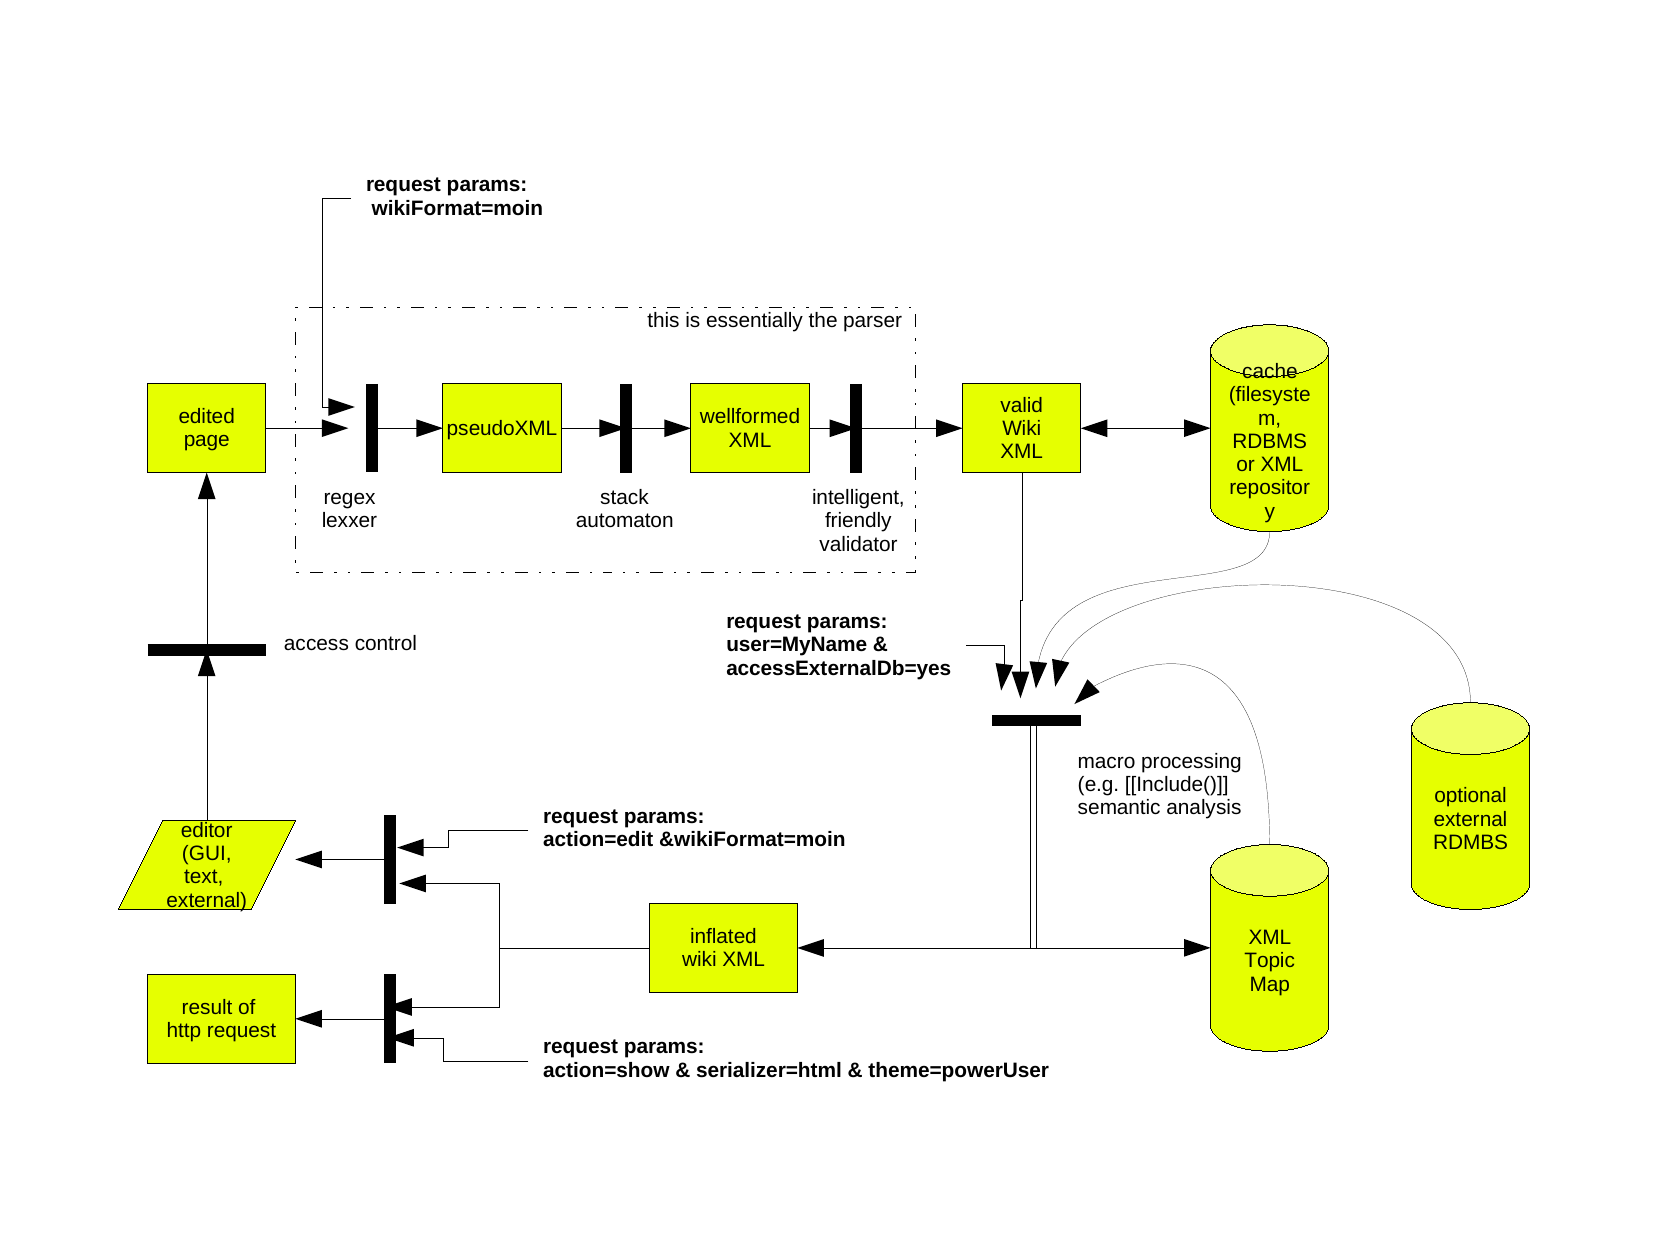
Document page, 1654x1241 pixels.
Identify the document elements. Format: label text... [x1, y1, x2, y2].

text_box request params: wikiFormat=moin [351, 165, 559, 232]
text_box request params: user=MyName & accessExternalDb=yes [711, 602, 966, 688]
text_box valid Wiki XML [962, 383, 1081, 473]
text_box intelligent, friendly validator [797, 478, 920, 564]
text_box stack automaton [561, 478, 689, 540]
text_box access control [269, 623, 432, 662]
text_box inflated wiki XML [649, 903, 798, 993]
text_box this is essentially the parser [632, 301, 917, 340]
text_box pseudoXML [442, 383, 562, 473]
text_box edited page [147, 383, 266, 473]
text_box XML Topic Map [1210, 874, 1329, 1052]
text_box macro processing (e.g. [[Include()]] semantic analysis [1062, 742, 1263, 827]
text_box regex lexxer [307, 478, 393, 540]
text_box cache (filesystem, RDBMS or XML repository [1210, 354, 1329, 532]
text_box result of http request [147, 974, 296, 1064]
text_box request params: action=show & serializer=html & theme=powerUser [528, 1027, 1065, 1094]
text_box wellformed XML [690, 383, 810, 473]
text_box request params: action=edit &wikiFormat=moin [528, 797, 861, 864]
text_box editor (GUI, text, external) [118, 820, 296, 910]
text_box optional external RDMBS [1411, 732, 1530, 910]
